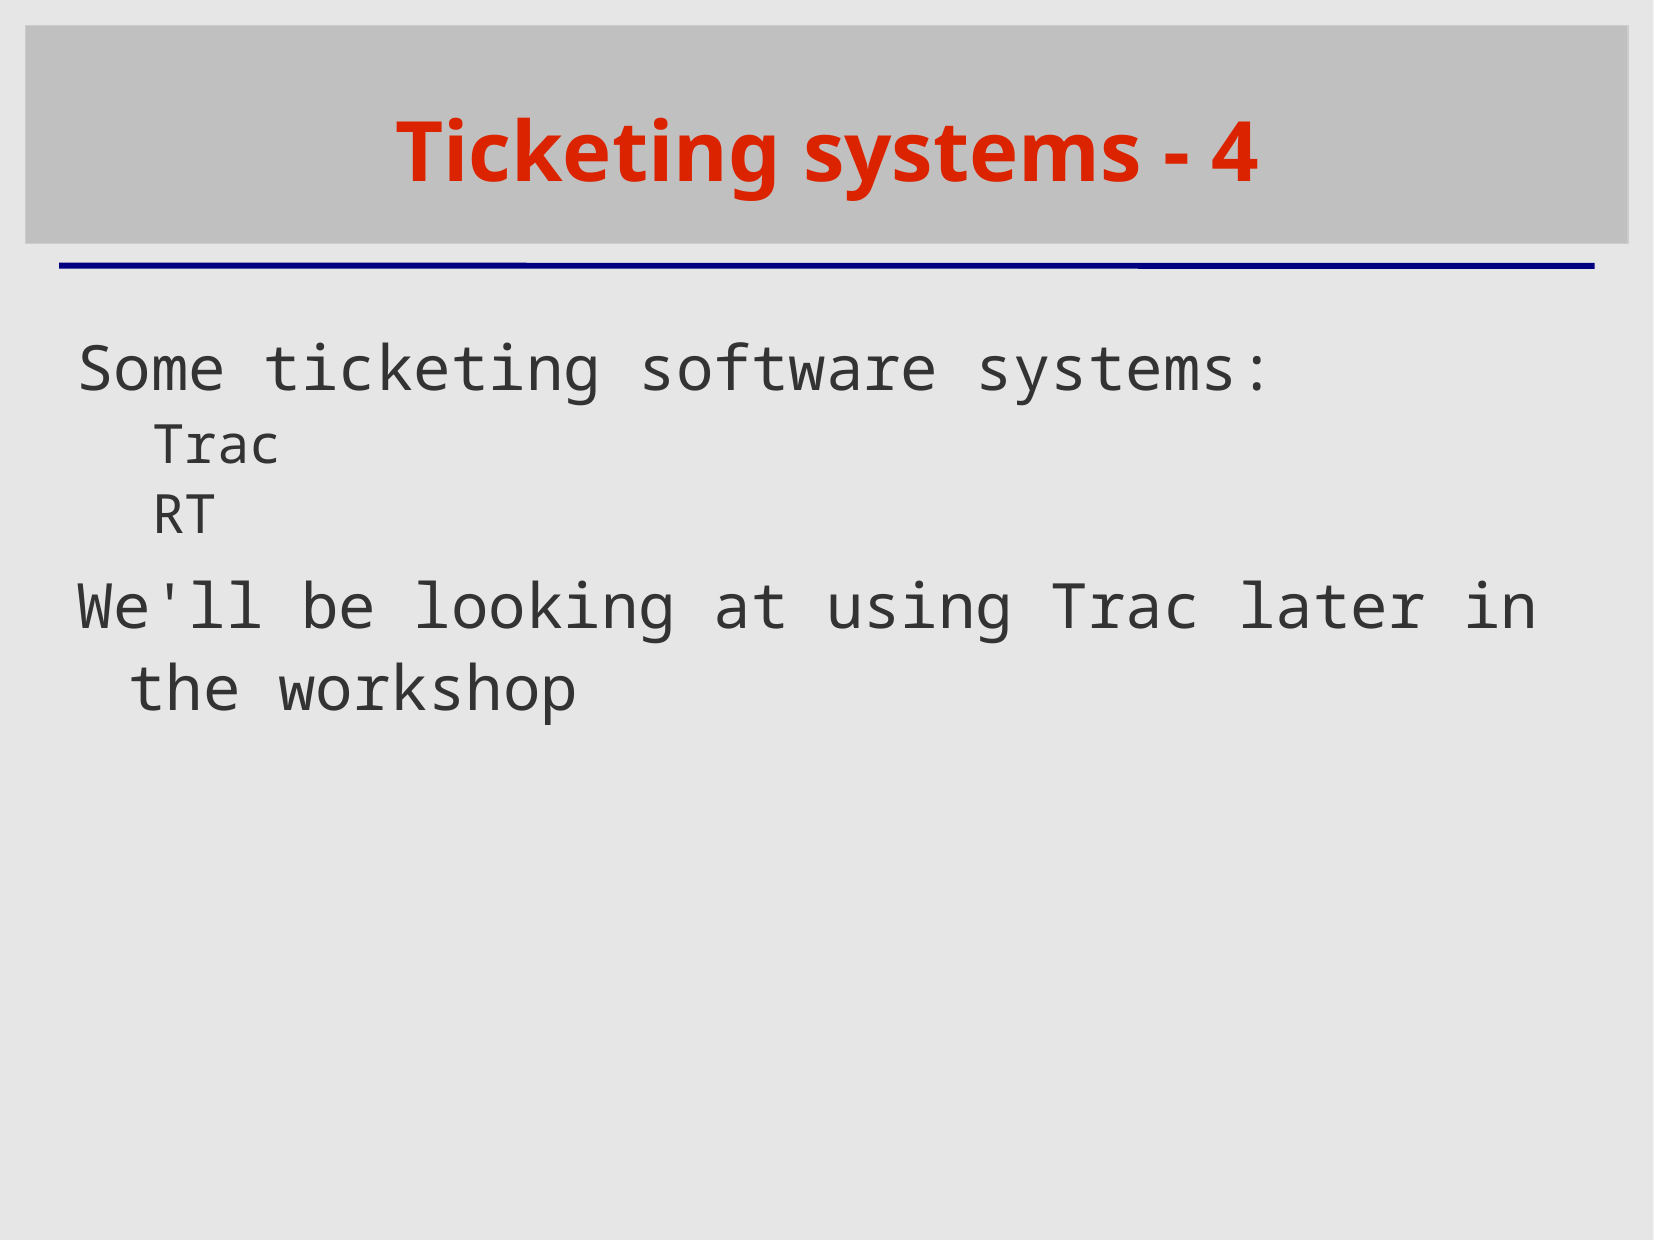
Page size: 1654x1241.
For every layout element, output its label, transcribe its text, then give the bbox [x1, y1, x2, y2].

list Some ticketing software systems: Trac RT We'll be looking at using Trac later in the workshop [59, 324, 1595, 1135]
title Ticketing systems - 4 [121, 46, 1534, 254]
